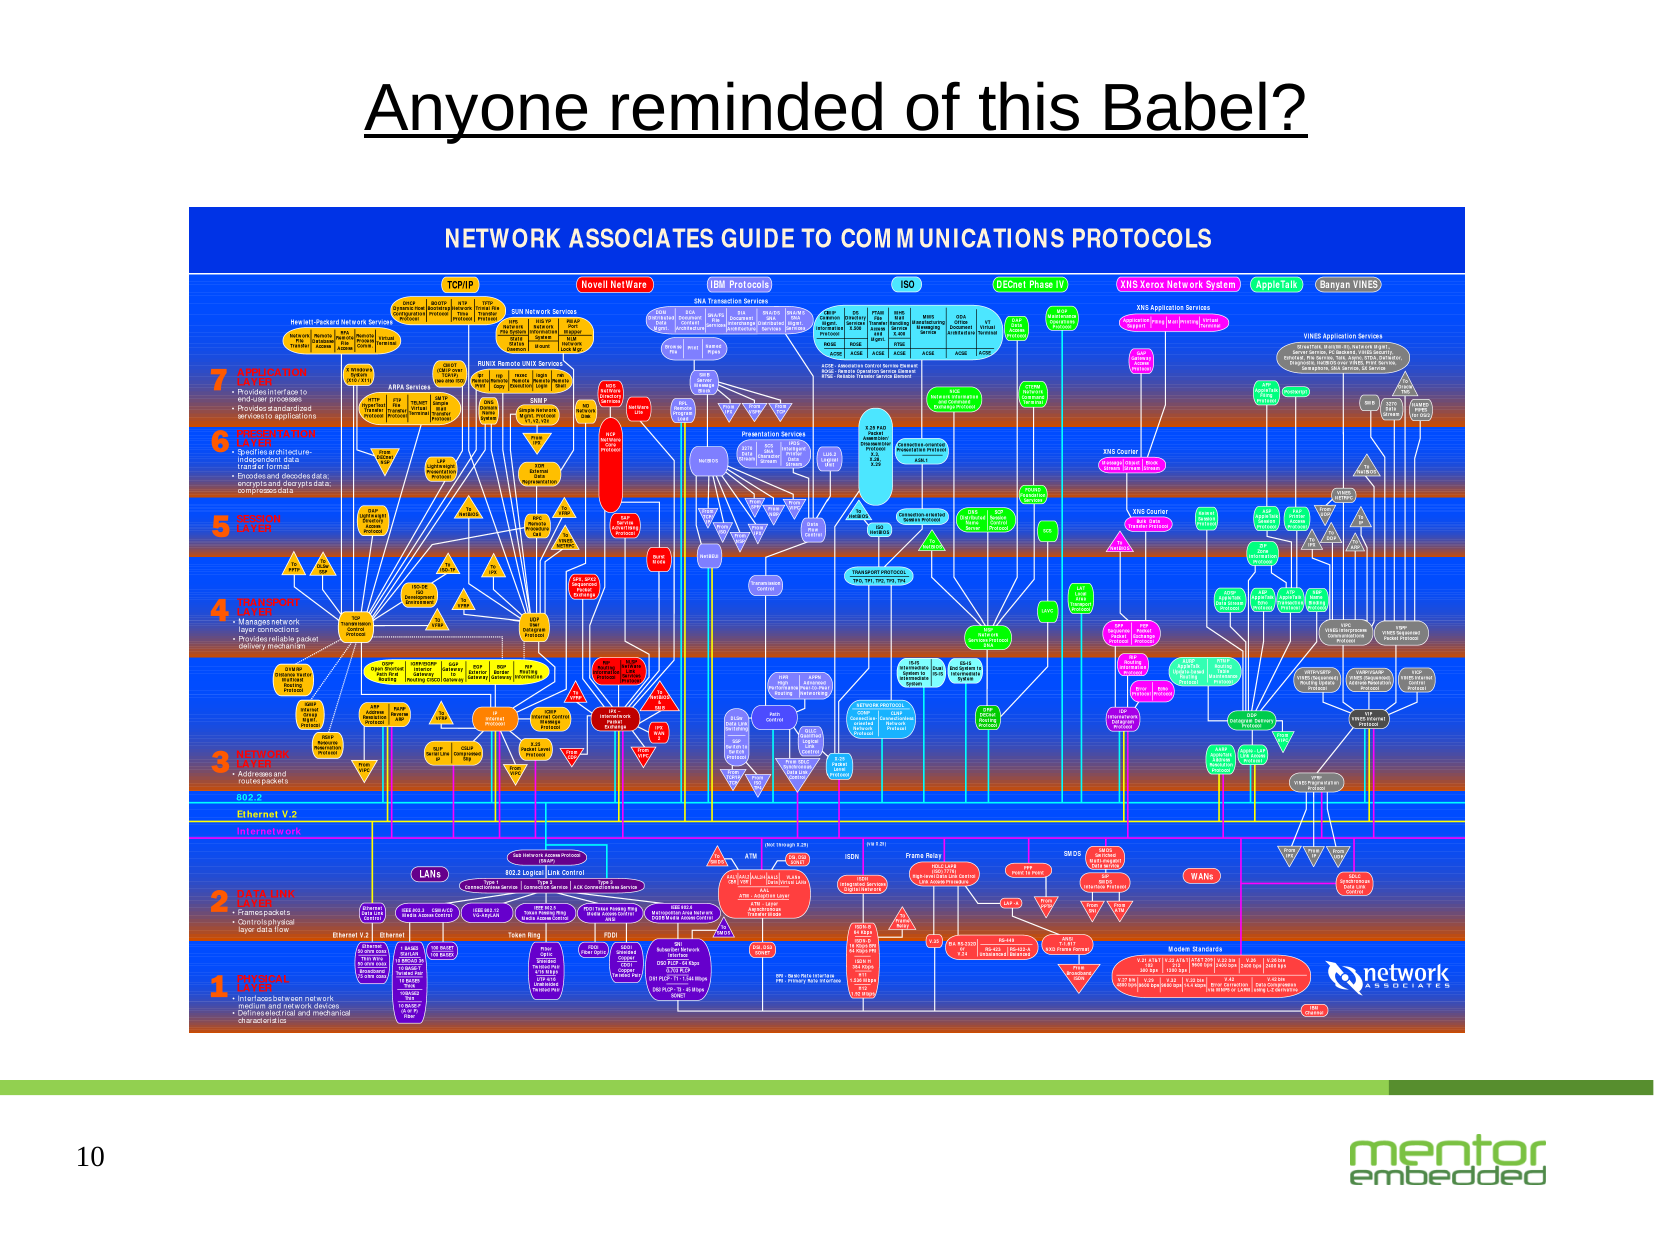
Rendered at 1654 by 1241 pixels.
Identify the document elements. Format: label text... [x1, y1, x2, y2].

picture [189, 207, 1465, 1033]
picture [1350, 1134, 1546, 1185]
title Anyone reminded of this Babel? [82, 49, 1591, 166]
